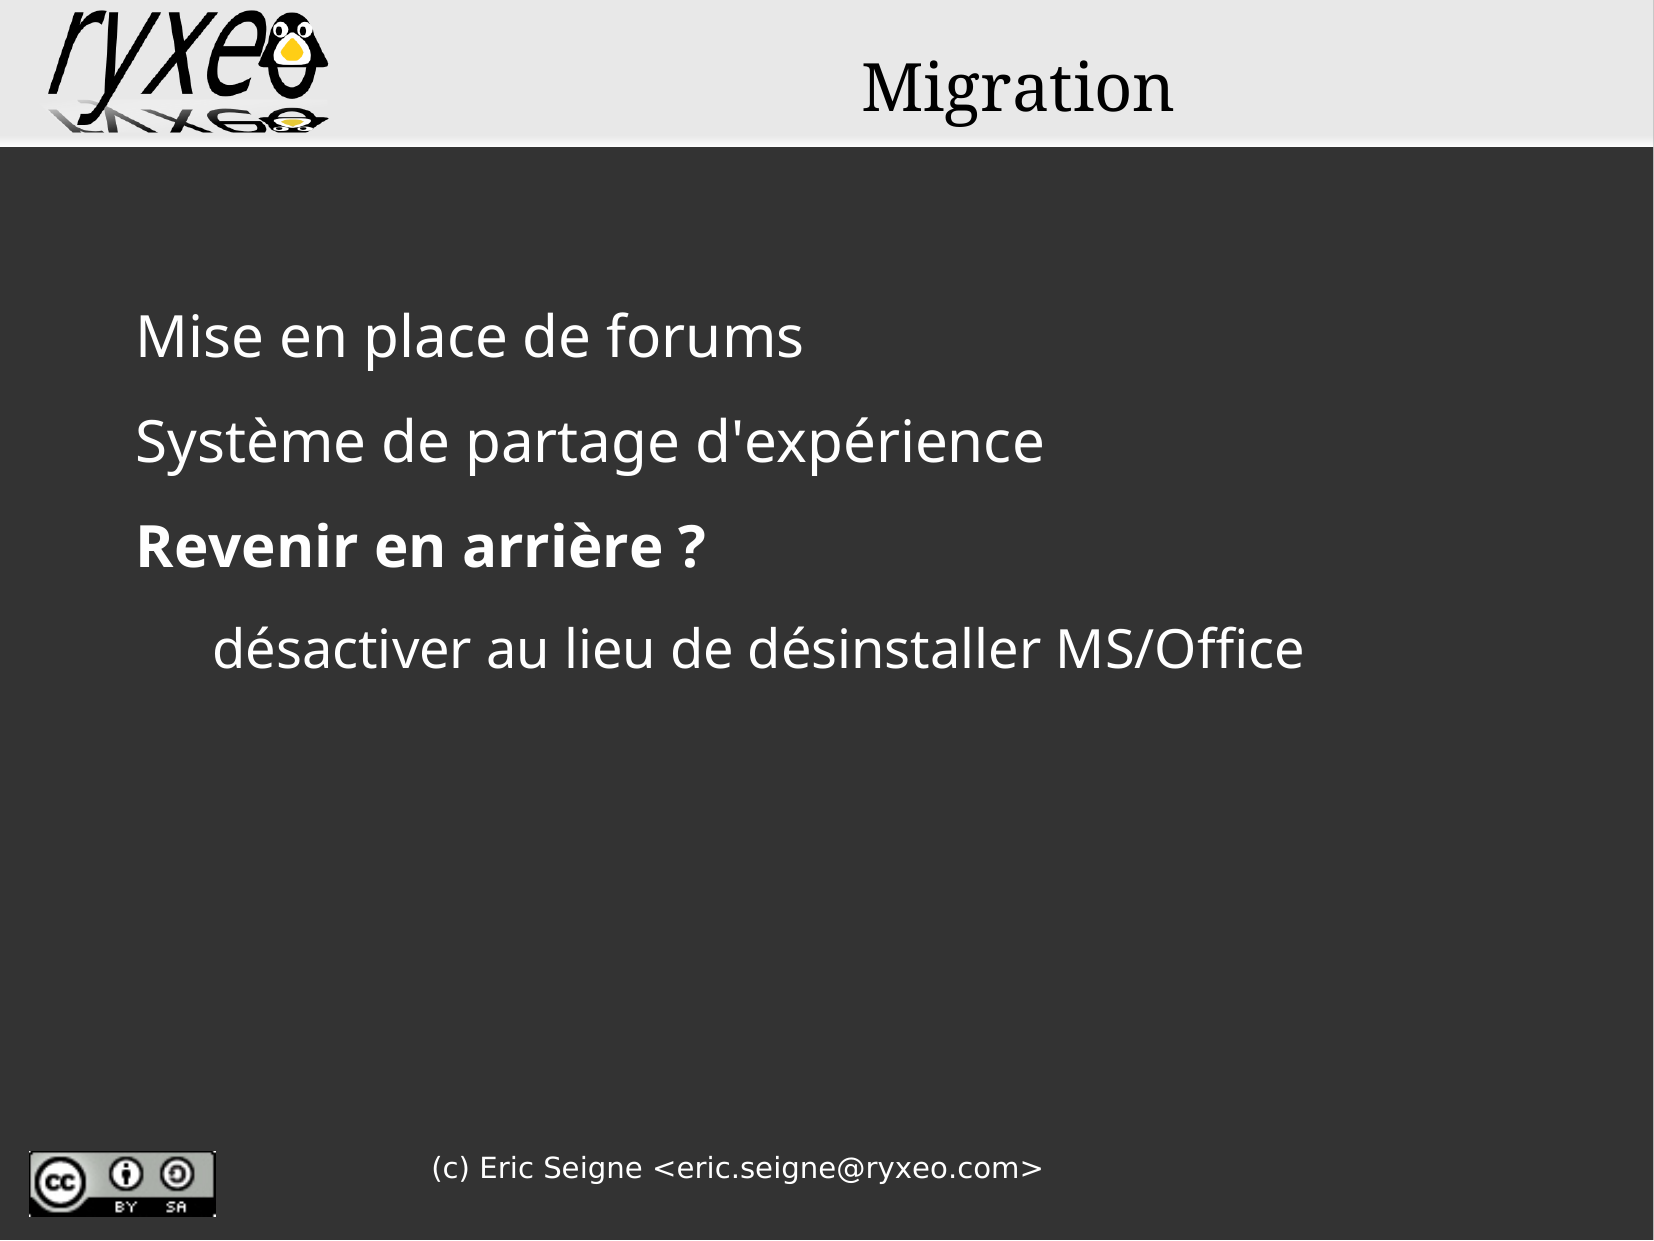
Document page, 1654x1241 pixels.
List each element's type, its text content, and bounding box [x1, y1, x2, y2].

title Migration [442, 29, 1595, 142]
picture [29, 1151, 216, 1217]
list Mise en place de forums Système de partage d'expérience Revenir en arrière ? désactiver au lieu de désinstaller MS/Office [118, 295, 1522, 1117]
picture [0, 0, 1654, 147]
